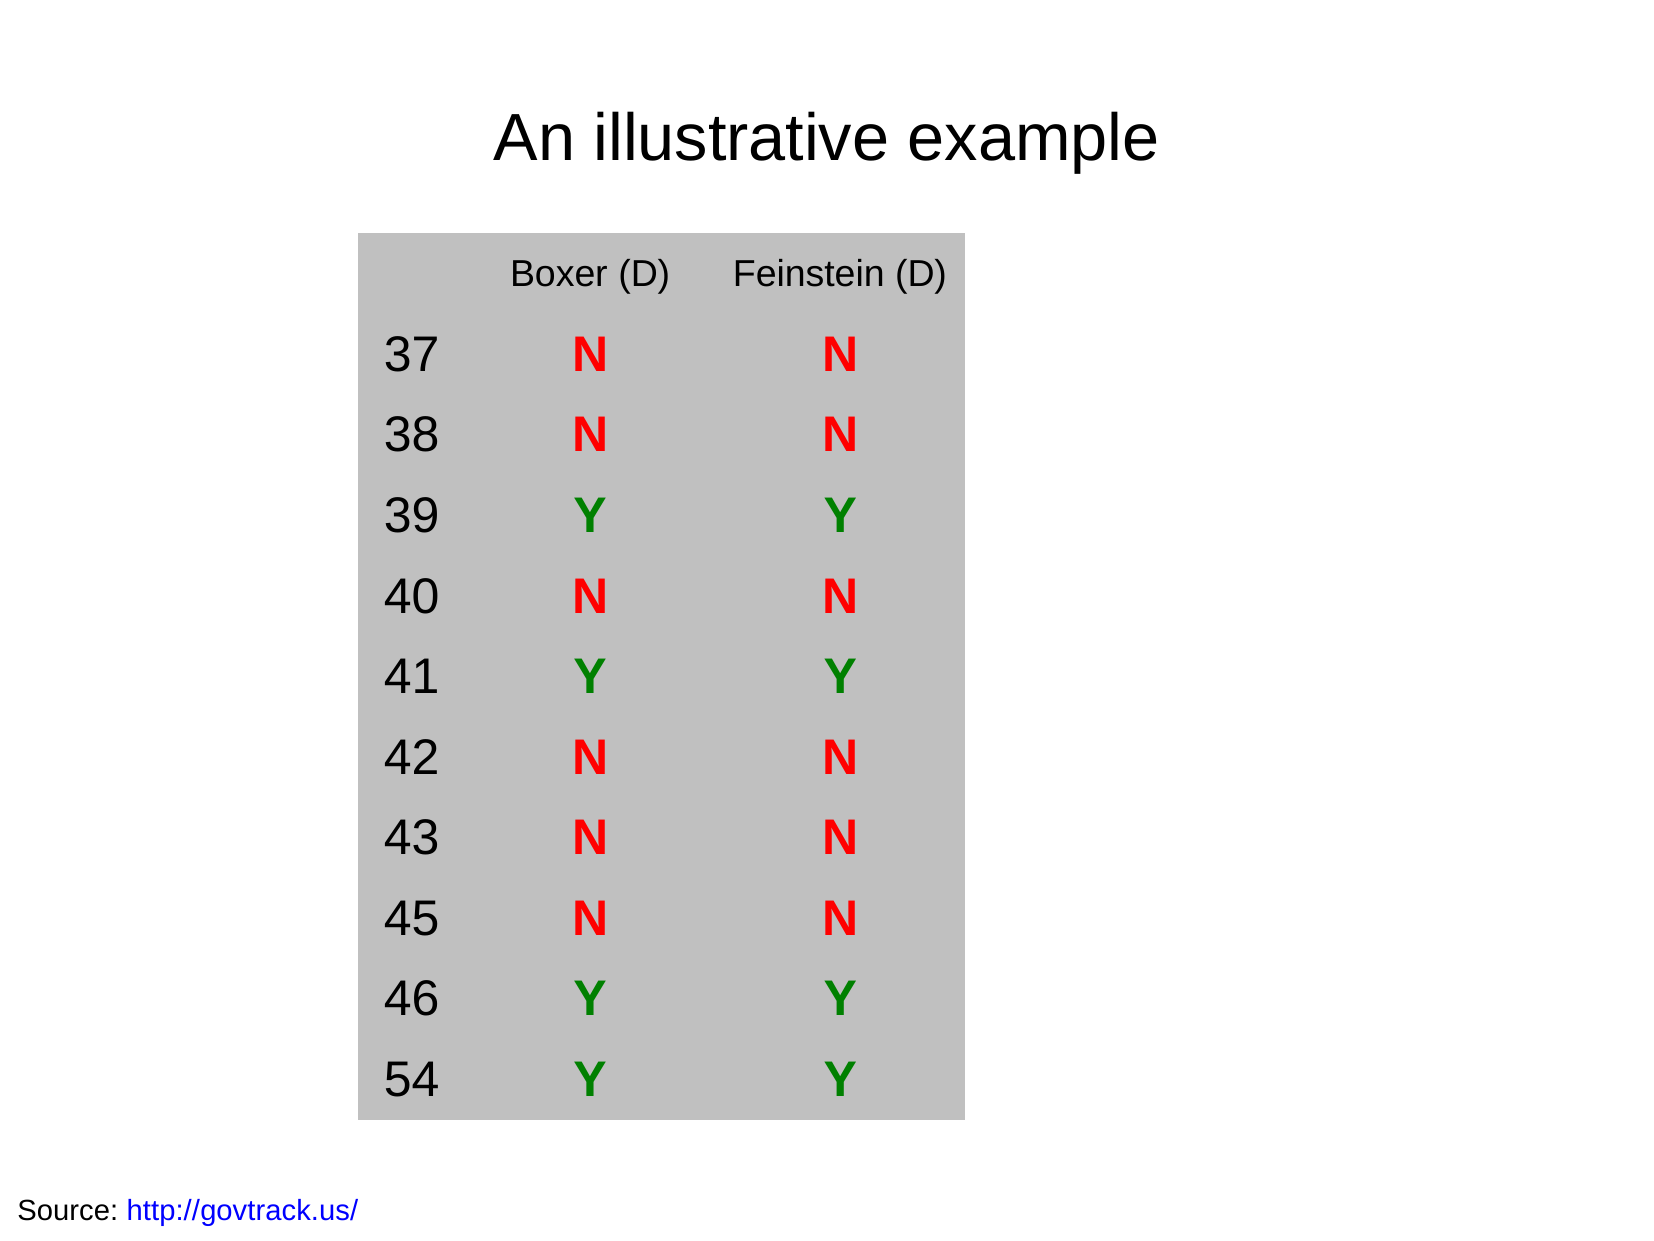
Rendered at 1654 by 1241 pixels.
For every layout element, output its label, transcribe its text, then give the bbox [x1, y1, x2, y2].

table_cell 46 [358, 958, 465, 1039]
table_cell N [715, 797, 965, 878]
table_cell Y [715, 475, 965, 555]
table_cell 54 [358, 1039, 465, 1120]
table_header [358, 233, 465, 314]
table_cell 38 [358, 394, 465, 475]
table_cell N [465, 394, 715, 475]
table_cell N [715, 314, 965, 394]
table_header Boxer (D) [465, 233, 715, 314]
table_cell 40 [358, 555, 465, 636]
table_cell 41 [358, 636, 465, 717]
table_cell Y [715, 958, 965, 1039]
text_box Source: http://govtrack.us/ [2, 1186, 1163, 1234]
table_cell N [465, 797, 715, 878]
table_cell N [715, 394, 965, 475]
table_cell 43 [358, 797, 465, 878]
table_cell 42 [358, 717, 465, 797]
table_cell N [715, 717, 965, 797]
table_cell Y [465, 475, 715, 555]
table_cell 45 [358, 878, 465, 958]
table_cell Y [465, 958, 715, 1039]
table_cell Y [465, 1039, 715, 1120]
table_cell 37 [358, 314, 465, 394]
table_cell N [715, 878, 965, 958]
table_cell 39 [358, 475, 465, 555]
table_cell Y [715, 636, 965, 717]
table_cell N [465, 314, 715, 394]
table_cell N [465, 878, 715, 958]
table_header Feinstein (D) [715, 233, 965, 314]
table_cell Y [465, 636, 715, 717]
table_cell Y [715, 1039, 965, 1120]
table_cell N [715, 555, 965, 636]
subtitle An illustrative example [82, 49, 1571, 226]
table_cell N [465, 555, 715, 636]
table_cell N [465, 717, 715, 797]
